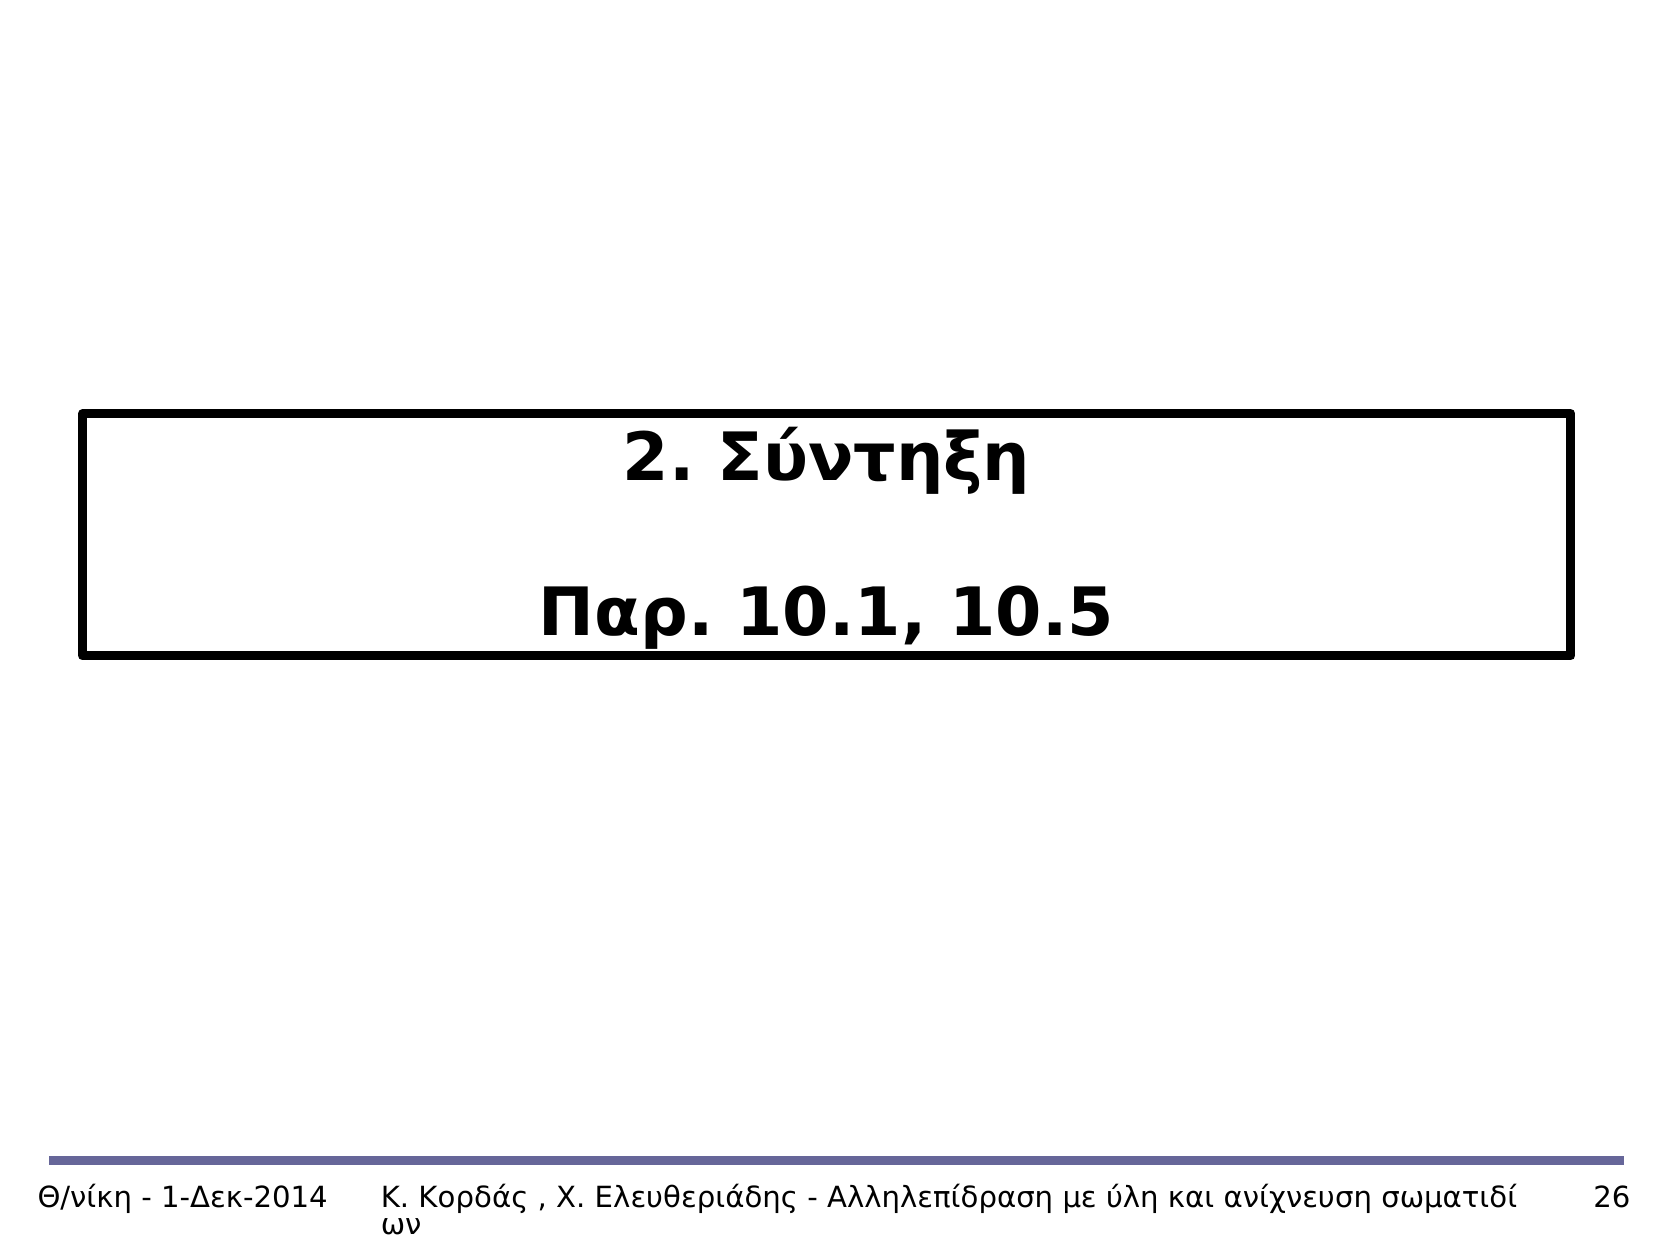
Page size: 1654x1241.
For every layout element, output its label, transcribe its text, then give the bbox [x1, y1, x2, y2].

subtitle 2. Σύντηξη Παρ. 10.1, 10.5 [82, 413, 1571, 656]
